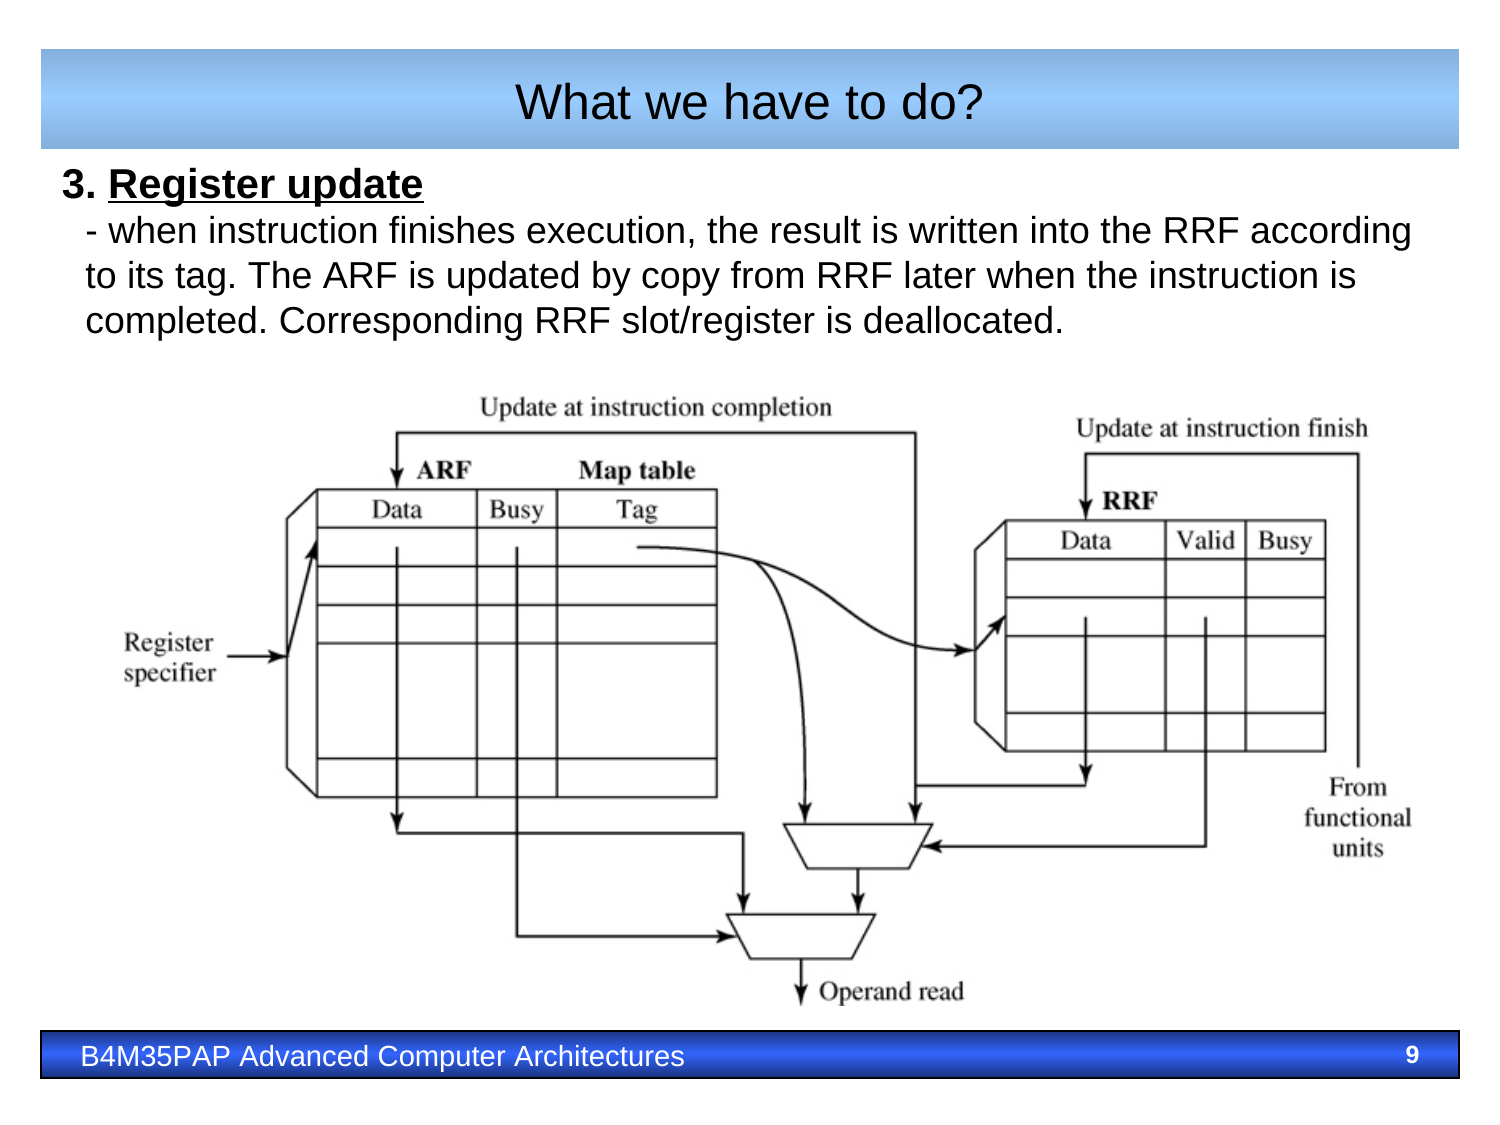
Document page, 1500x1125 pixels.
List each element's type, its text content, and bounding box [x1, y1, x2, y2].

list 3. Register update - when instruction finishes execution, the result is written into the RRF according to its tag. The ARF is updated by copy from RRF later when the instruction is completed. Corresponding RRF slot/register is deallocated. [46, 148, 1458, 1000]
title What we have to do? [41, 49, 1459, 149]
picture [124, 392, 1412, 1006]
